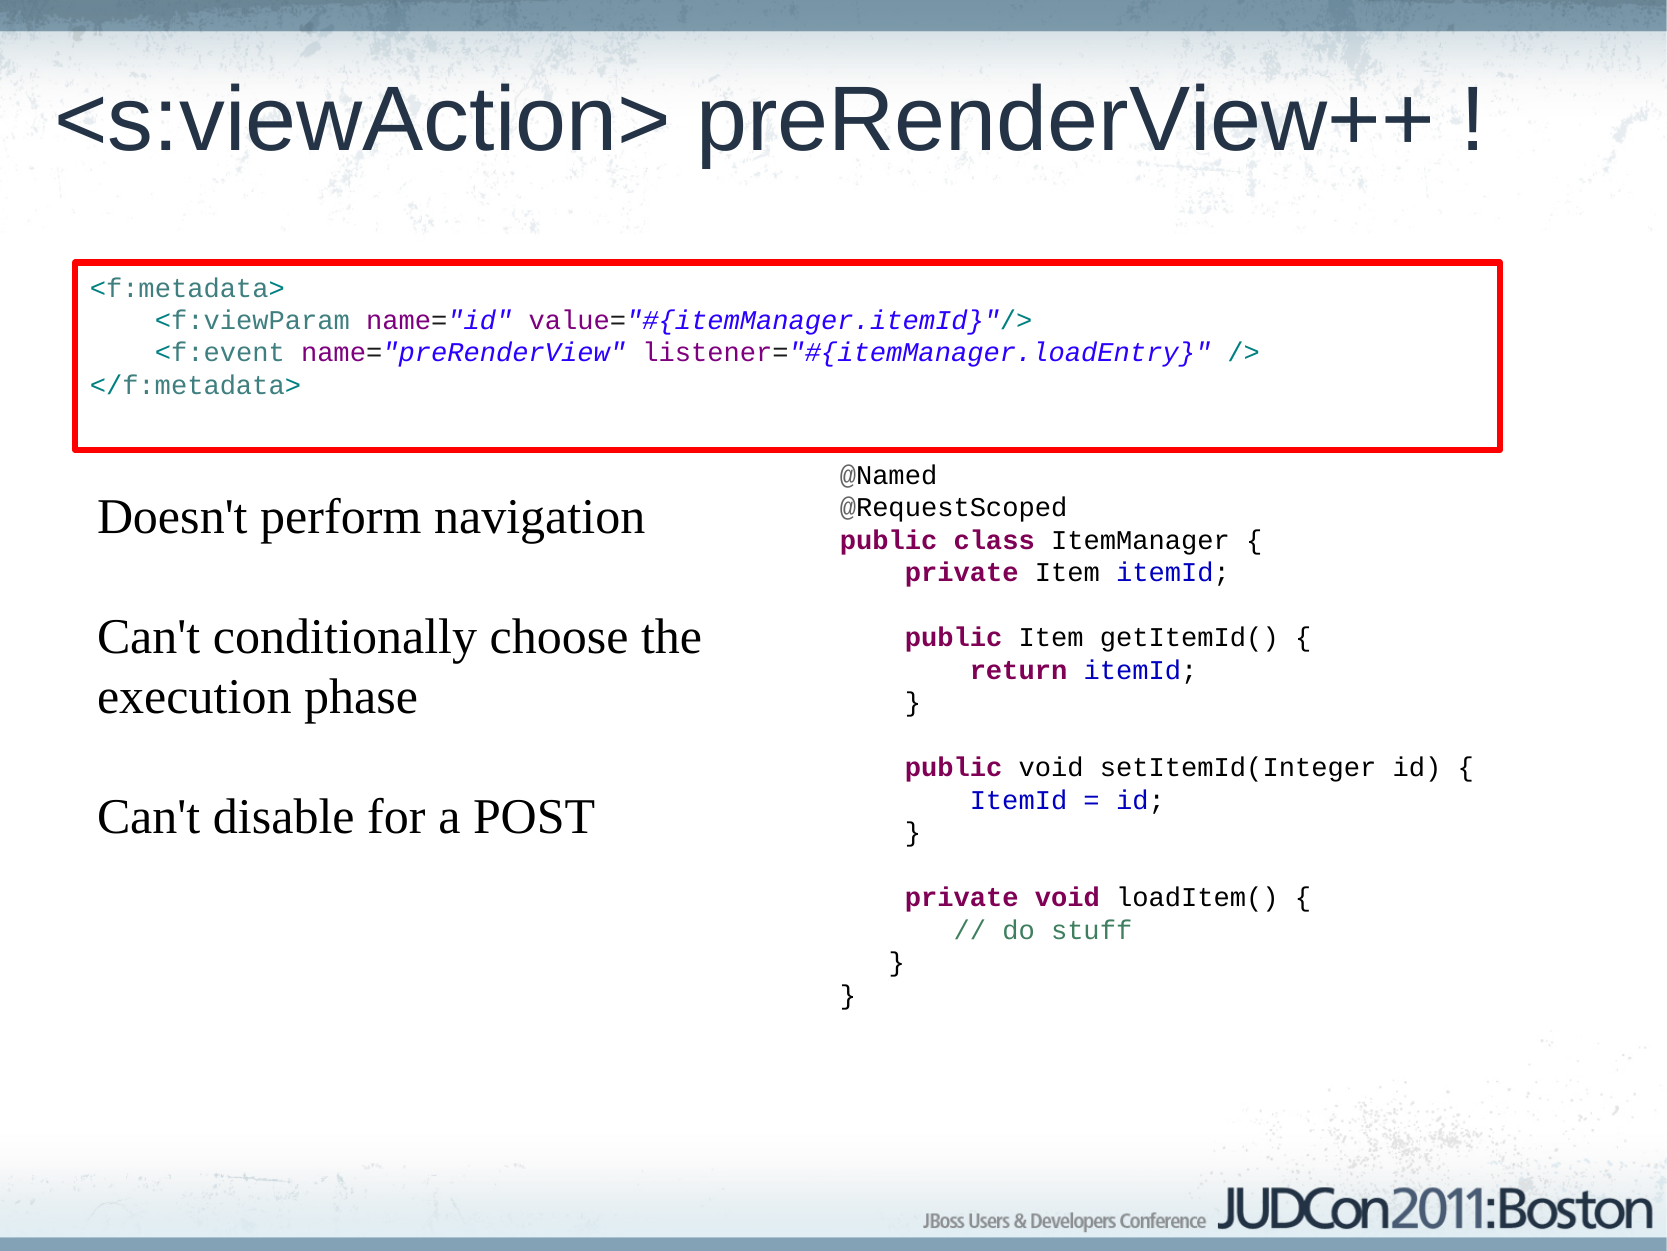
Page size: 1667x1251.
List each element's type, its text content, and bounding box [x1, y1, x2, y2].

picture [0, 0, 1667, 1251]
title <s:viewAction> preRenderView++ ! [39, 51, 1613, 314]
text_box Doesn't perform navigation Can't conditionally choose the execution phase Can't disable for a POST [82, 475, 795, 851]
text_box <f:metadata> <f:viewParam name="id" value="#{itemManager.itemId}"/> <f:event name="preRenderView" listener="#{itemManager.loadEntry}" /> </f:metadata> [75, 262, 1501, 451]
text_box @Named @RequestScoped public class ItemManager { private Item itemId; public Item getItemId() { return itemId; } public void setItemId(Integer id) { ItemId = id; } private void loadItem() { // do stuff } } [825, 450, 1538, 1017]
